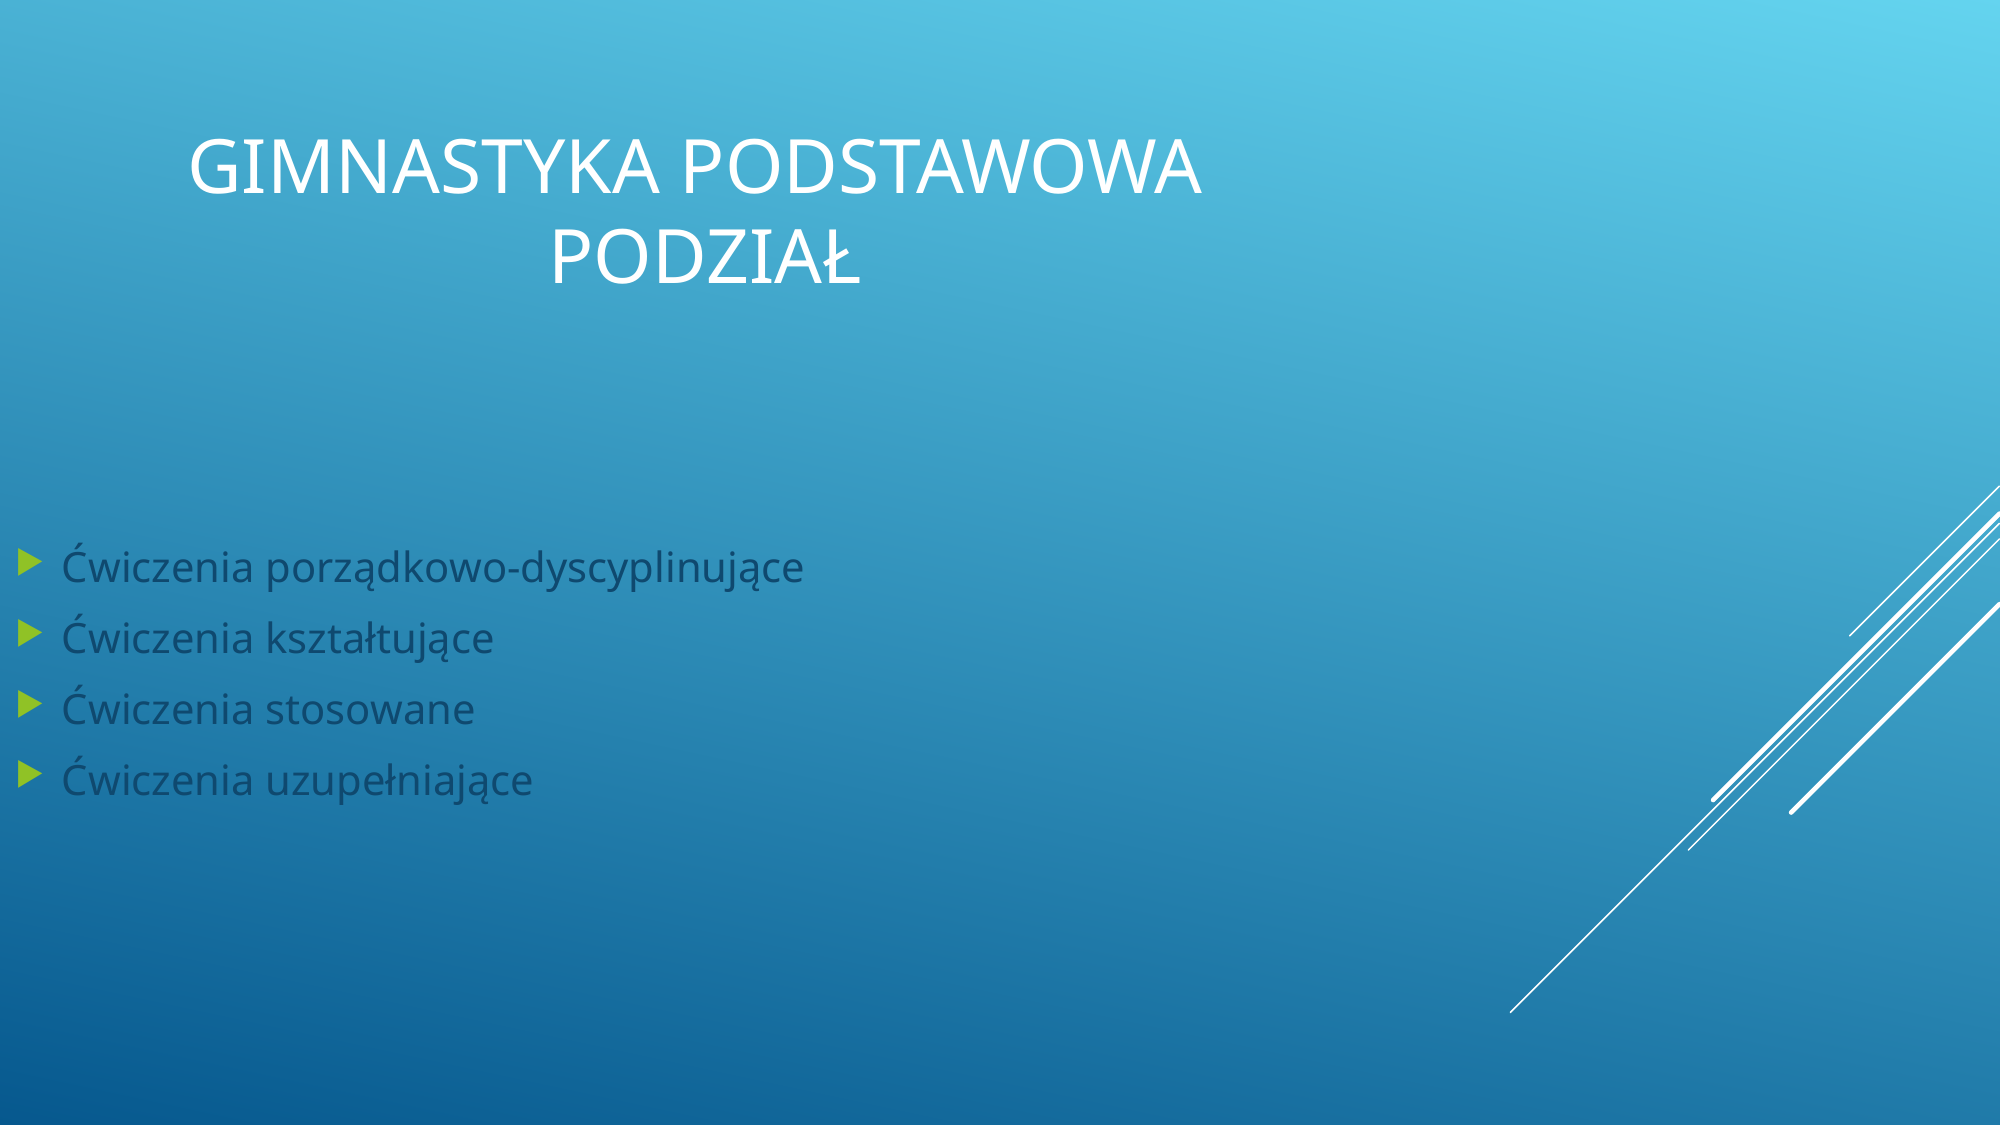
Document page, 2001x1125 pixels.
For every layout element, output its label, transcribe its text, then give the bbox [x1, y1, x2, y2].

title GIMNASTYKA PODSTAWOWA podział [0, 99, 1411, 317]
list Ćwiczenia porządkowo-dyscyplinujące Ćwiczenia kształtujące Ćwiczenia stosowane Ćwiczenia uzupełniające [0, 354, 1411, 991]
